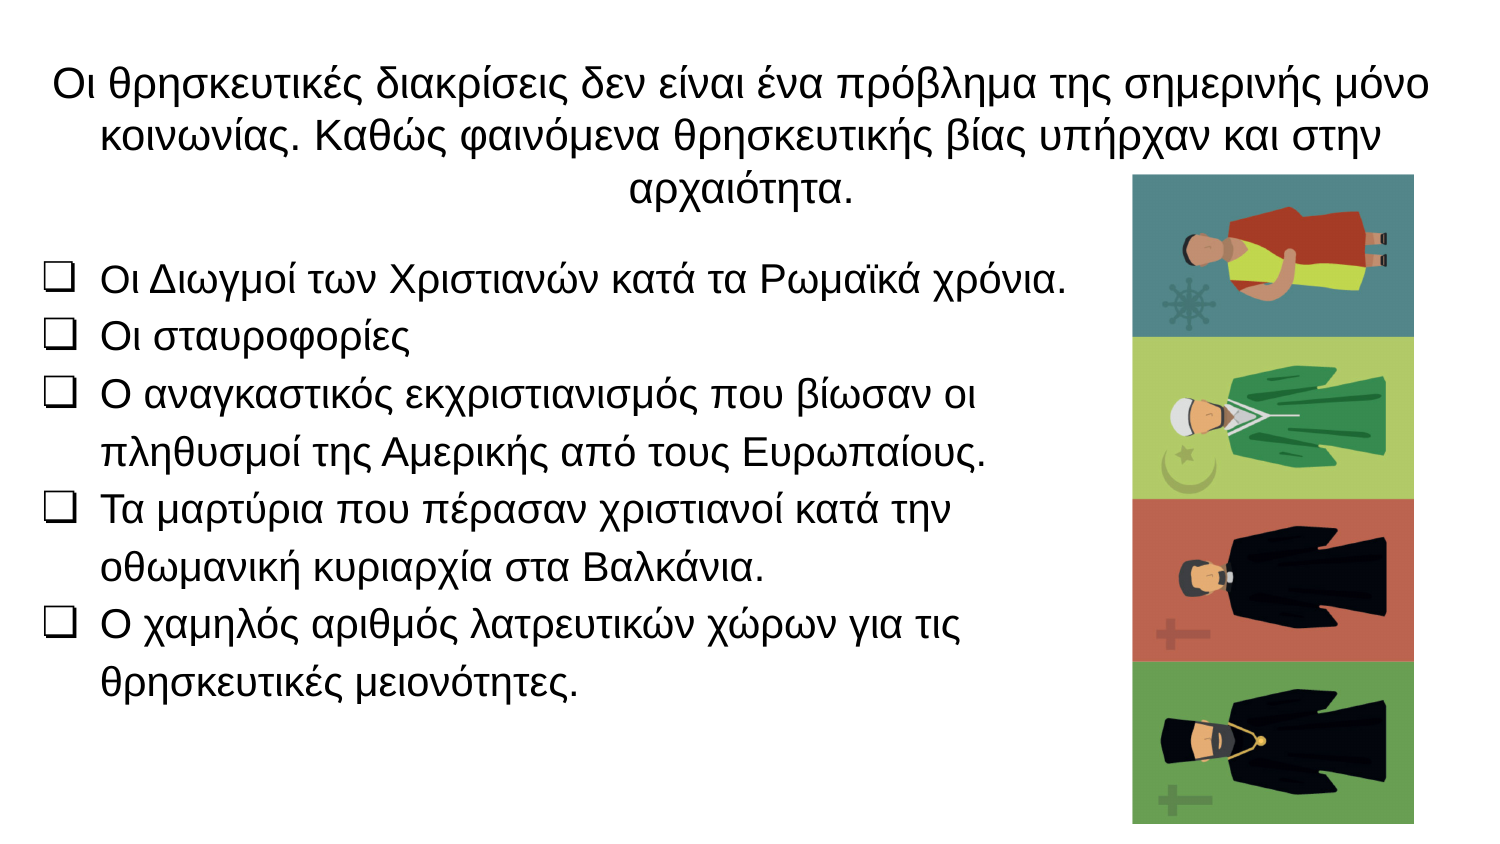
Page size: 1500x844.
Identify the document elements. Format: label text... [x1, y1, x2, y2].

picture [1132, 174, 1414, 824]
list Οι Διωγμοί των Χριστιανών κατά τα Ρωμαϊκά χρόνια. Οι σταυροφορίες Ο αναγκαστικός εκχριστιανισμός που βίωσαν οι πληθυσμοί της Αμερικής από τους Ευρωπαίους. Τα μαρτύρια που πέρασαν χριστιανοί κατά την οθωμανική κυριαρχία στα Βαλκάνια. Ο χαμηλός αριθμός λατρευτικών χώρων για τις θρησκευτικές μειονότητες. [9, 229, 1086, 844]
title Οι θρησκευτικές διακρίσεις δεν είναι ένα πρόβλημα της σημερινής μόνο κοινωνίας. Καθώς φαινόμενα θρησκευτικής βίας υπήρχαν και στην αρχαιότητα. [0, 39, 1492, 295]
